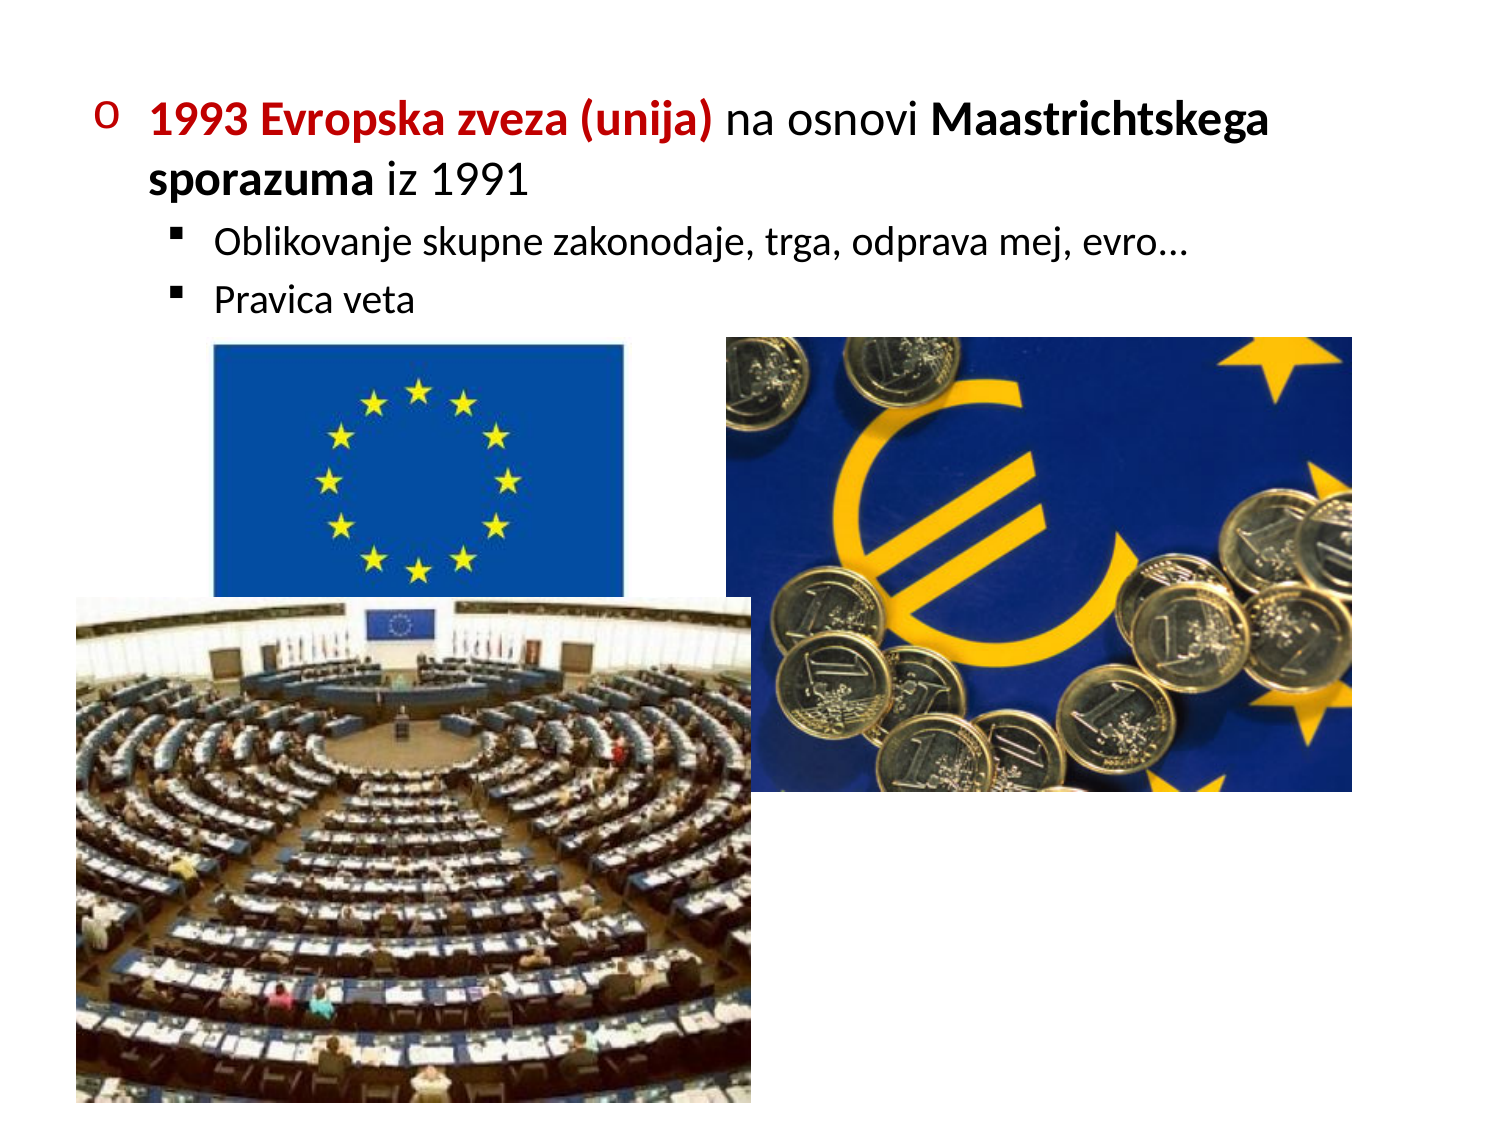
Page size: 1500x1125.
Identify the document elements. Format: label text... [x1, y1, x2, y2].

list 1993 Evropska zveza (unija) na osnovi Maastrichtskega sporazuma iz 1991 Oblikovanje skupne zakonodaje, trga, odprava mej, evro... Pravica veta [76, 78, 1427, 821]
picture [76, 337, 1352, 1103]
